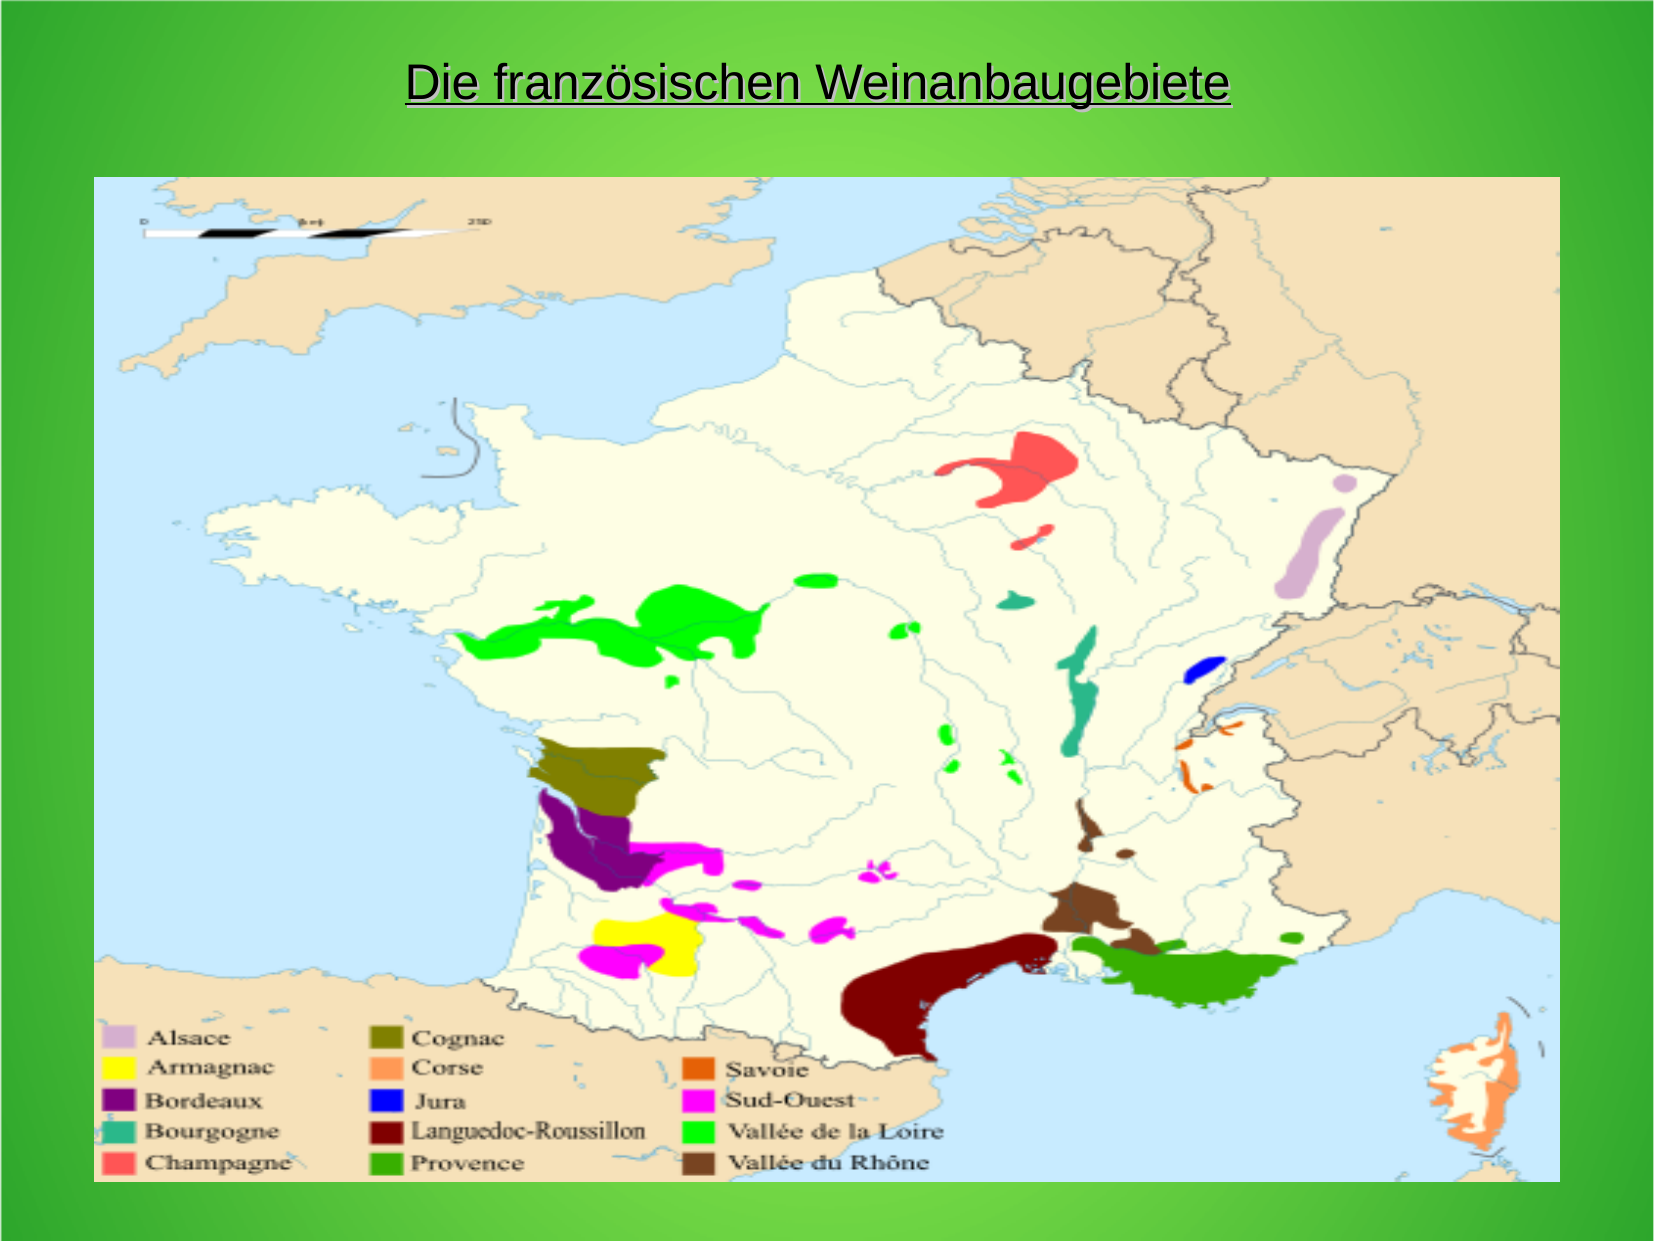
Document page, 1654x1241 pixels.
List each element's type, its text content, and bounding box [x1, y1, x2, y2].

text_box Die französischen Weinanbaugebiete [389, 47, 1252, 118]
picture [0, 0, 1654, 1241]
